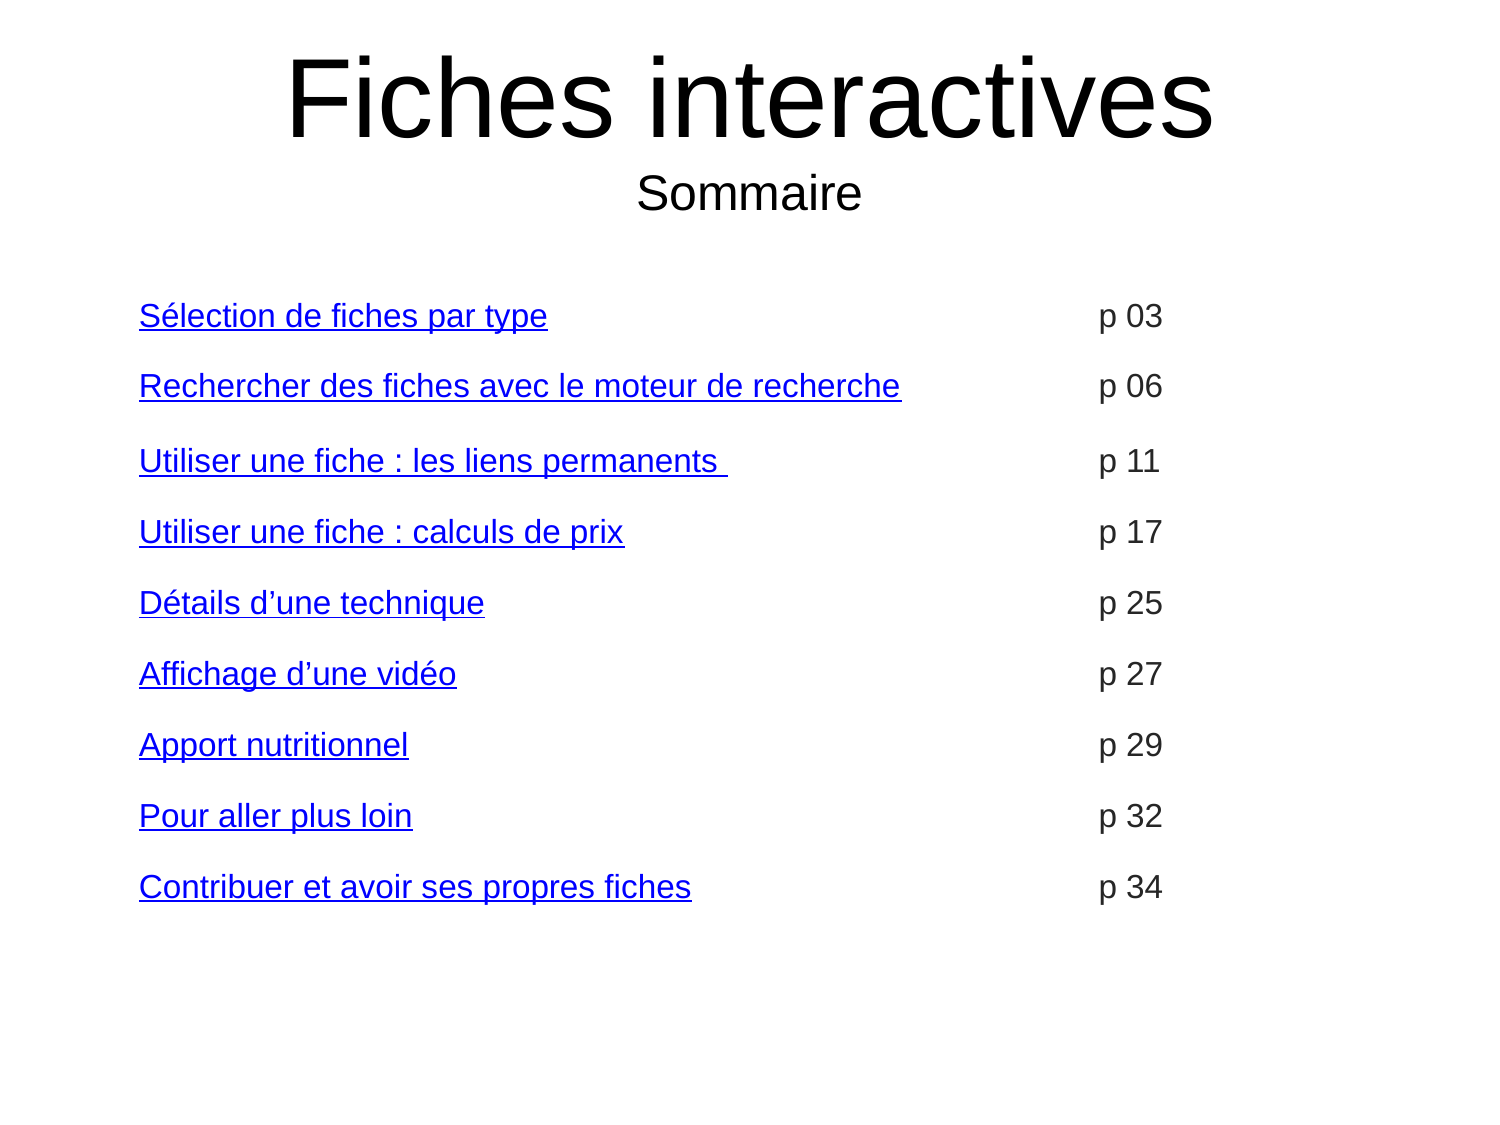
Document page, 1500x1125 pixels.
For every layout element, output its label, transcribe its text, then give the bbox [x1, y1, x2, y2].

text_box Pour aller plus loin p 32 [123, 791, 1436, 846]
text_box Affichage d’une vidéo p 27 [123, 649, 1436, 705]
text_box Rechercher des fiches avec le moteur de recherche p 06 [123, 361, 1436, 417]
text_box Apport nutritionnel p 29 [123, 720, 1436, 776]
text_box Contribuer et avoir ses propres fiches p 34 [123, 861, 1436, 917]
title Fiches interactives Sommaire [112, 2, 1388, 244]
text_box Détails d’une technique p 25 [123, 578, 1436, 634]
text_box Utiliser une fiche : calculs de prix p 17 [123, 507, 1436, 563]
subtitle Sélection de fiches par type p 03 [123, 290, 1436, 346]
text_box Utiliser une fiche : les liens permanents p 11 [123, 436, 1436, 492]
